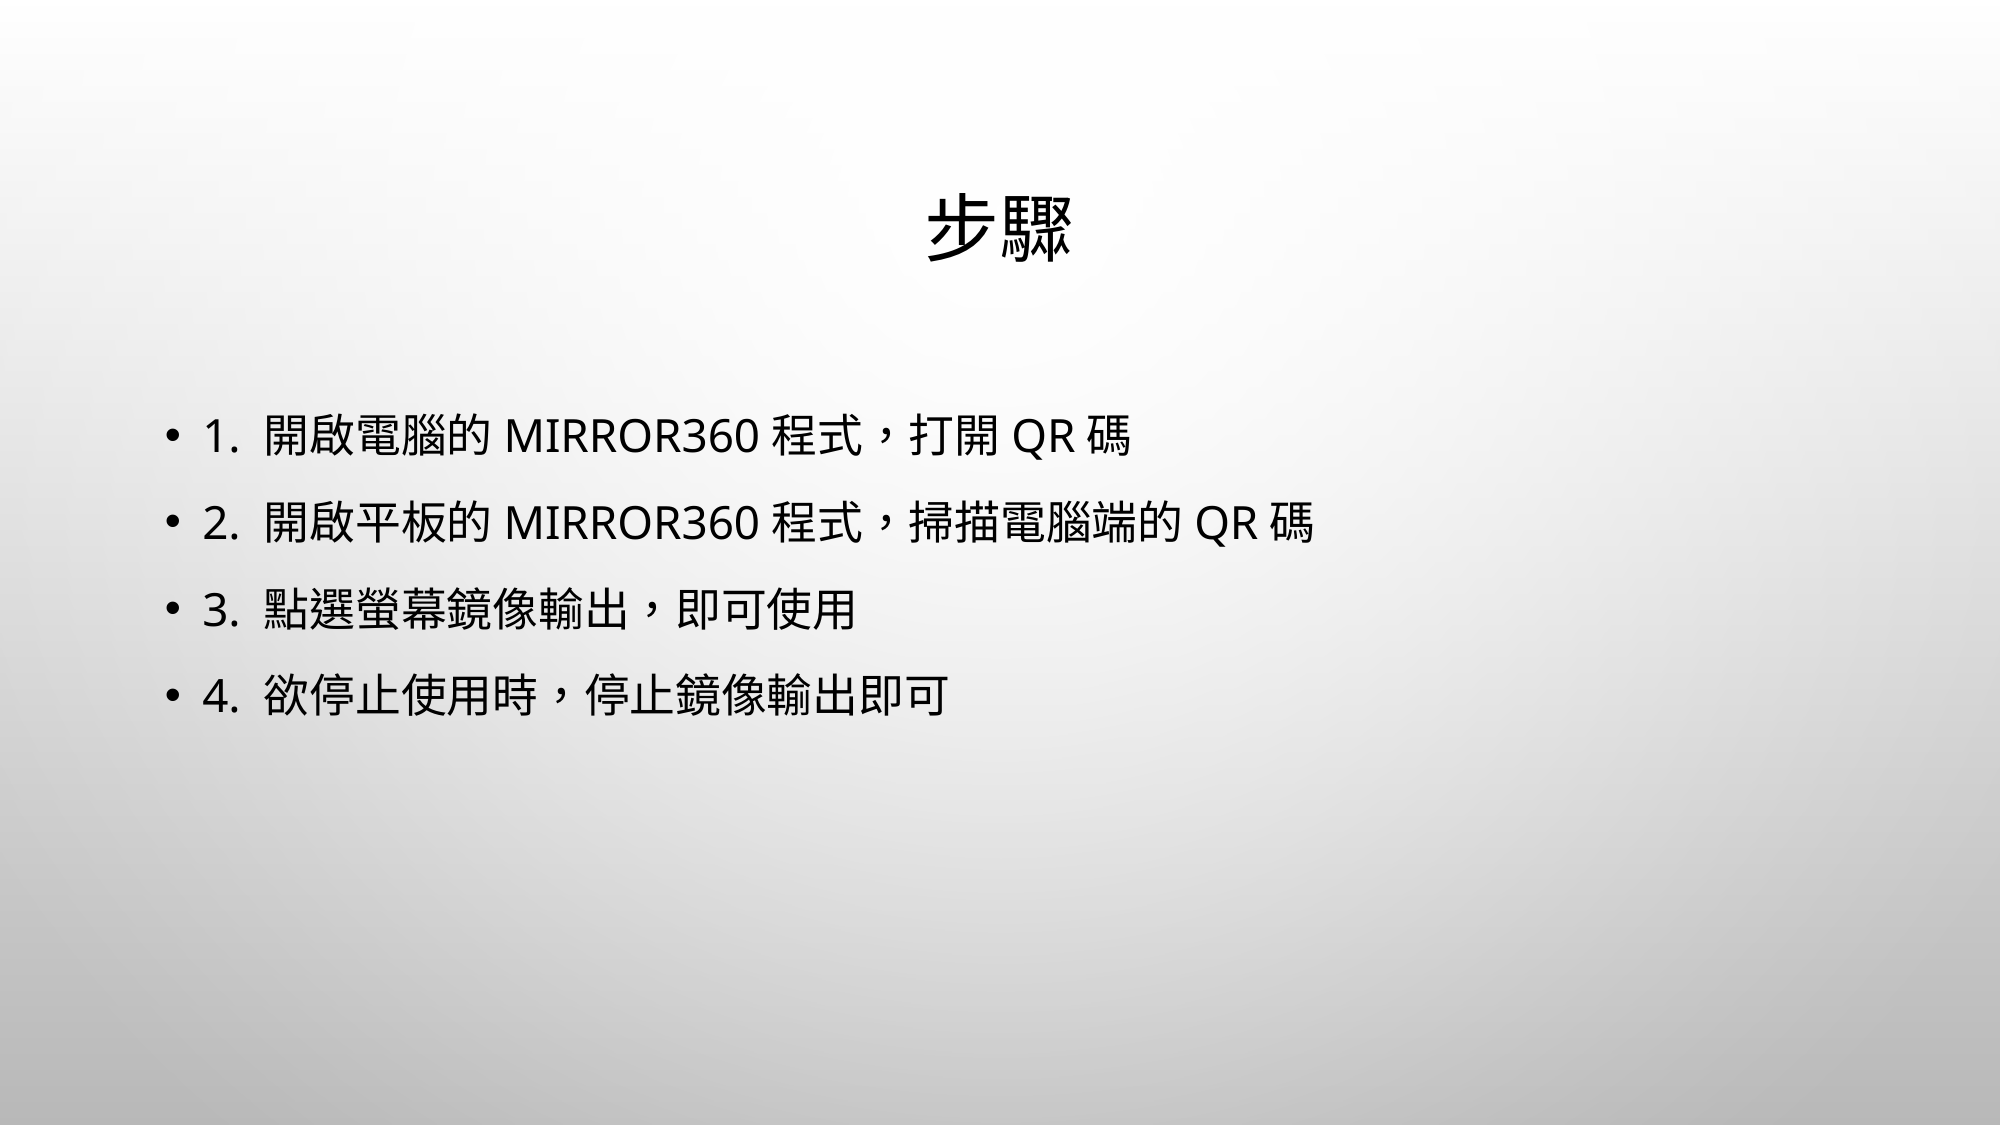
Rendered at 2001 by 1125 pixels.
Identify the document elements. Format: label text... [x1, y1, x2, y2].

title 步驟 [149, 101, 1851, 364]
list 1. 開啟電腦的mirror360程式，打開QR碼 2. 開啟平板的mirror360程式，掃描電腦端的QR碼 3. 點選螢幕鏡像輸出，即可使用 4. 欲停止使用時，停止鏡像輸出即可 [149, 388, 1851, 950]
